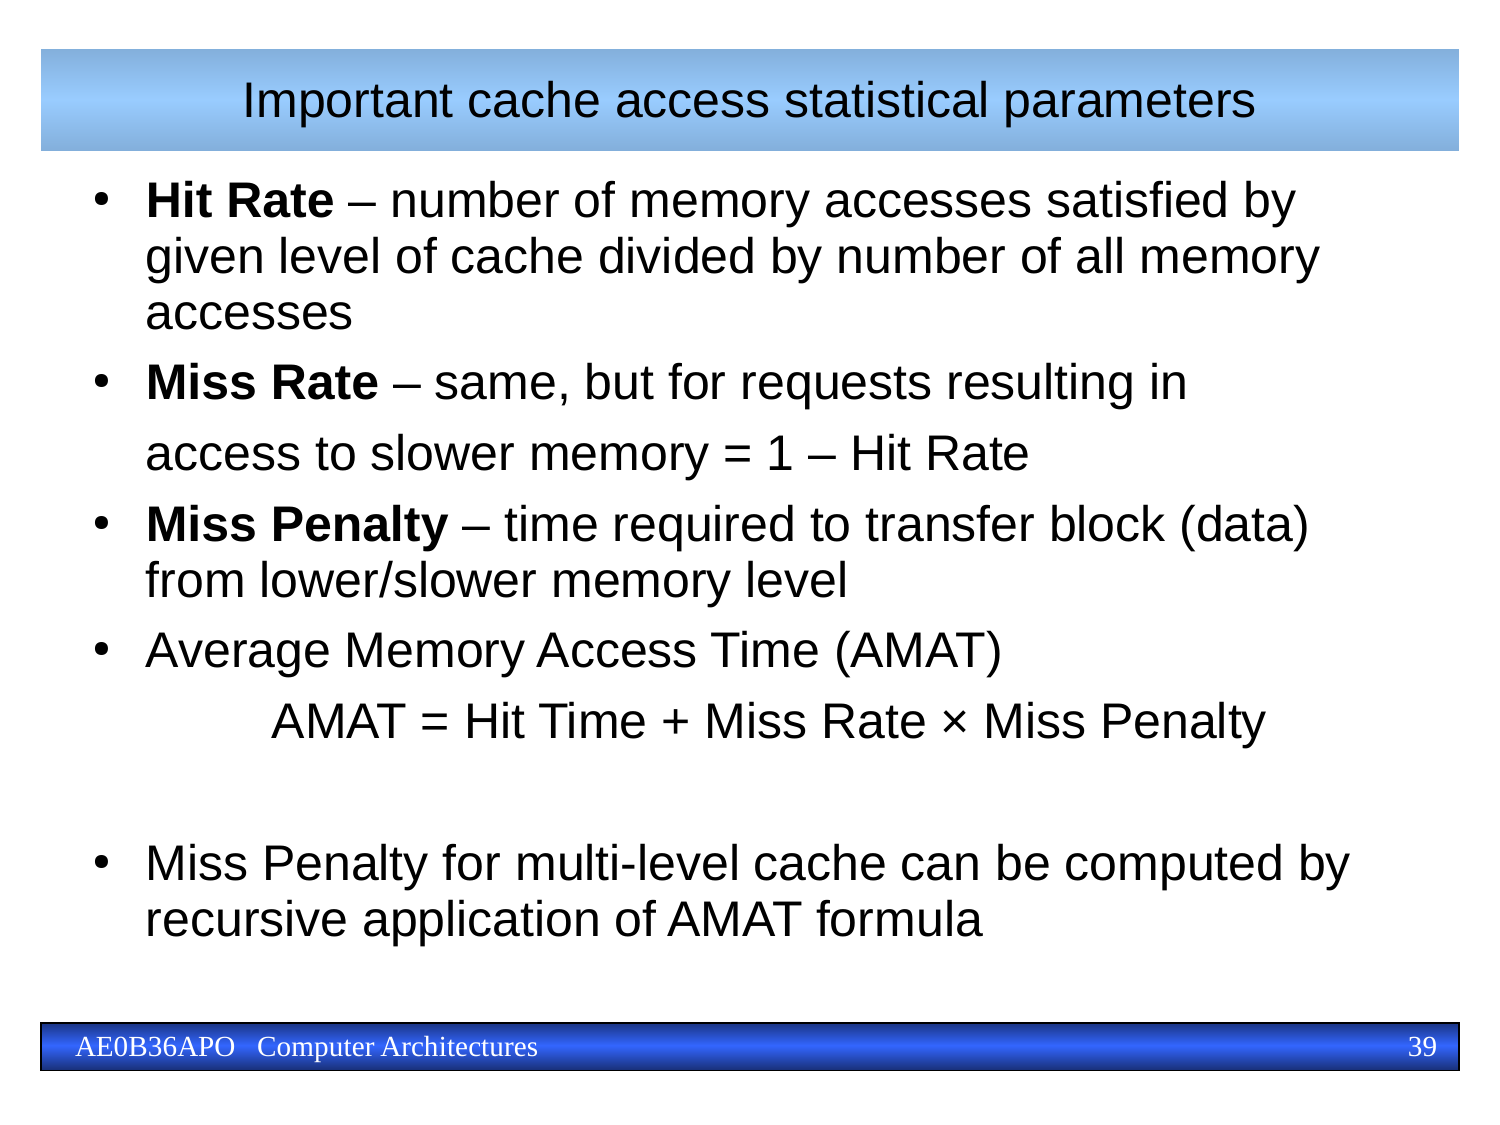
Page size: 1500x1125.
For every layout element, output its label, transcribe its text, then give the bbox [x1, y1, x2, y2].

list Hit Rate – number of memory accesses satisfied by given level of cache divided by number of all memory accesses Miss Rate – same, but for requests resulting in access to slower memory = 1 – Hit Rate Miss Penalty – time required to transfer block (data) from lower/slower memory level Average Memory Access Time (AMAT) AMAT = Hit Time + Miss Rate × Miss Penalty Miss Penalty for multi-level cache can be computed by recursive application of AMAT formula [75, 172, 1426, 988]
title Important cache access statistical parameters [41, 49, 1459, 151]
